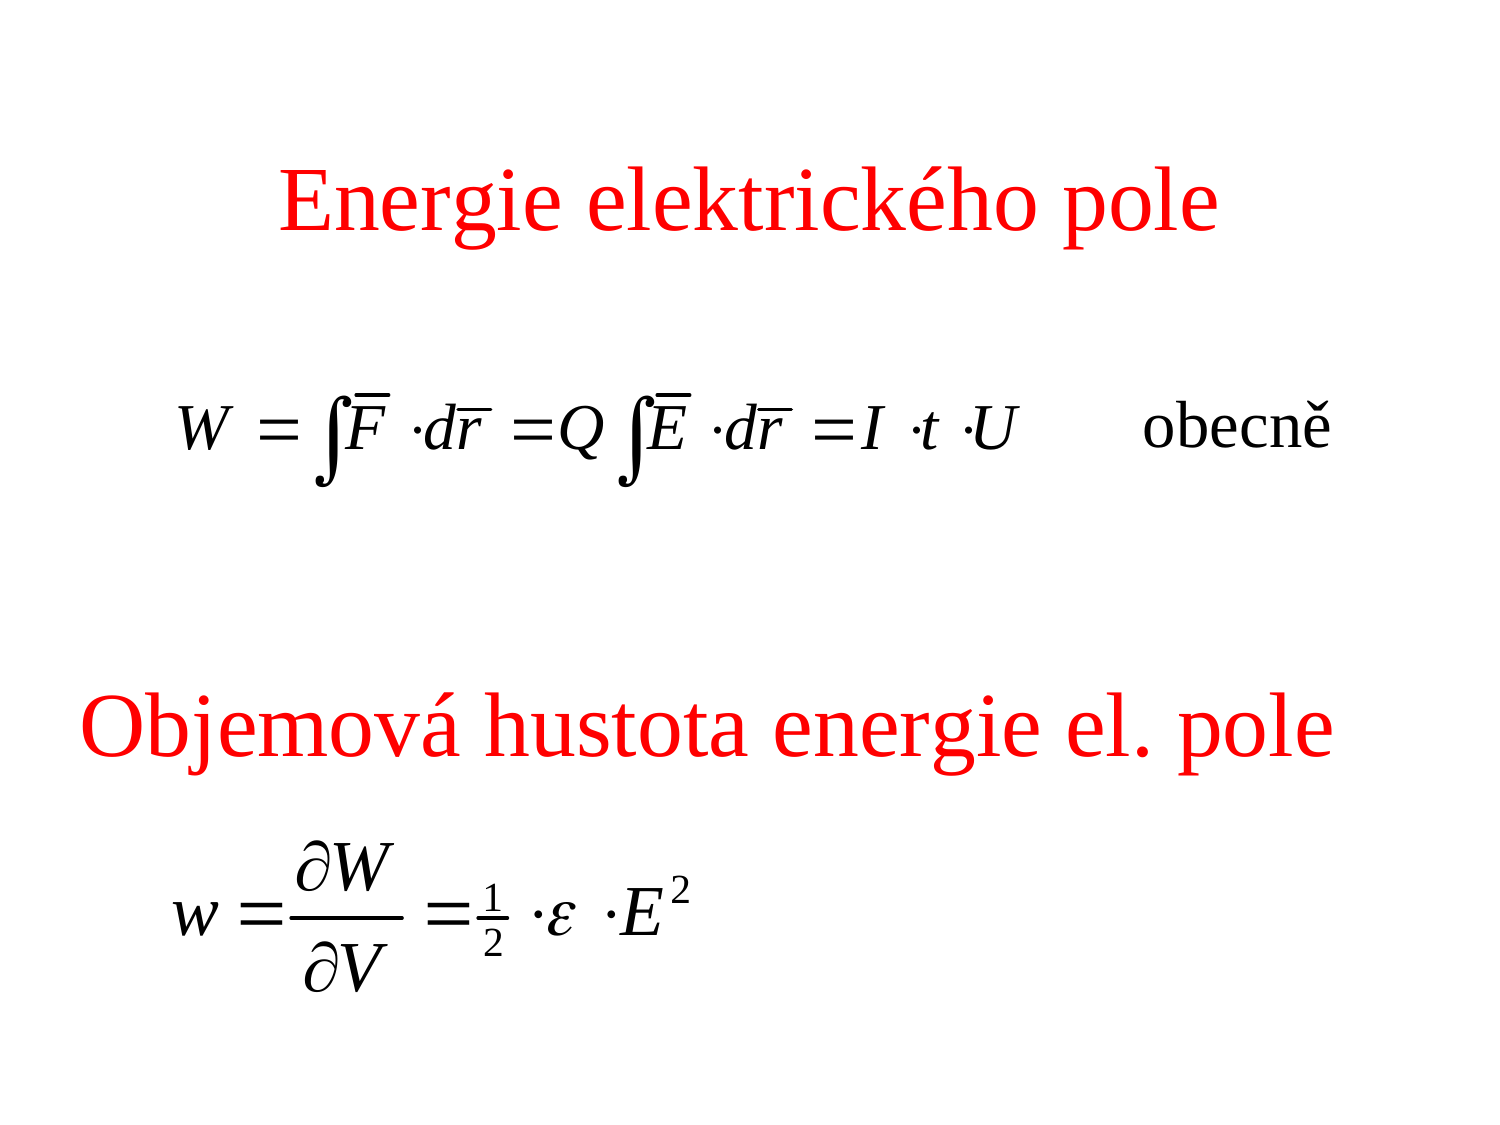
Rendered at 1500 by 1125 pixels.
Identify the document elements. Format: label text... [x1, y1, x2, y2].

text_box obecně [1128, 373, 1353, 469]
chart [171, 373, 1034, 494]
title Energie elektrického pole [112, 99, 1388, 288]
text_box Objemová hustota energie el. pole [64, 656, 1459, 783]
chart [159, 822, 703, 1008]
